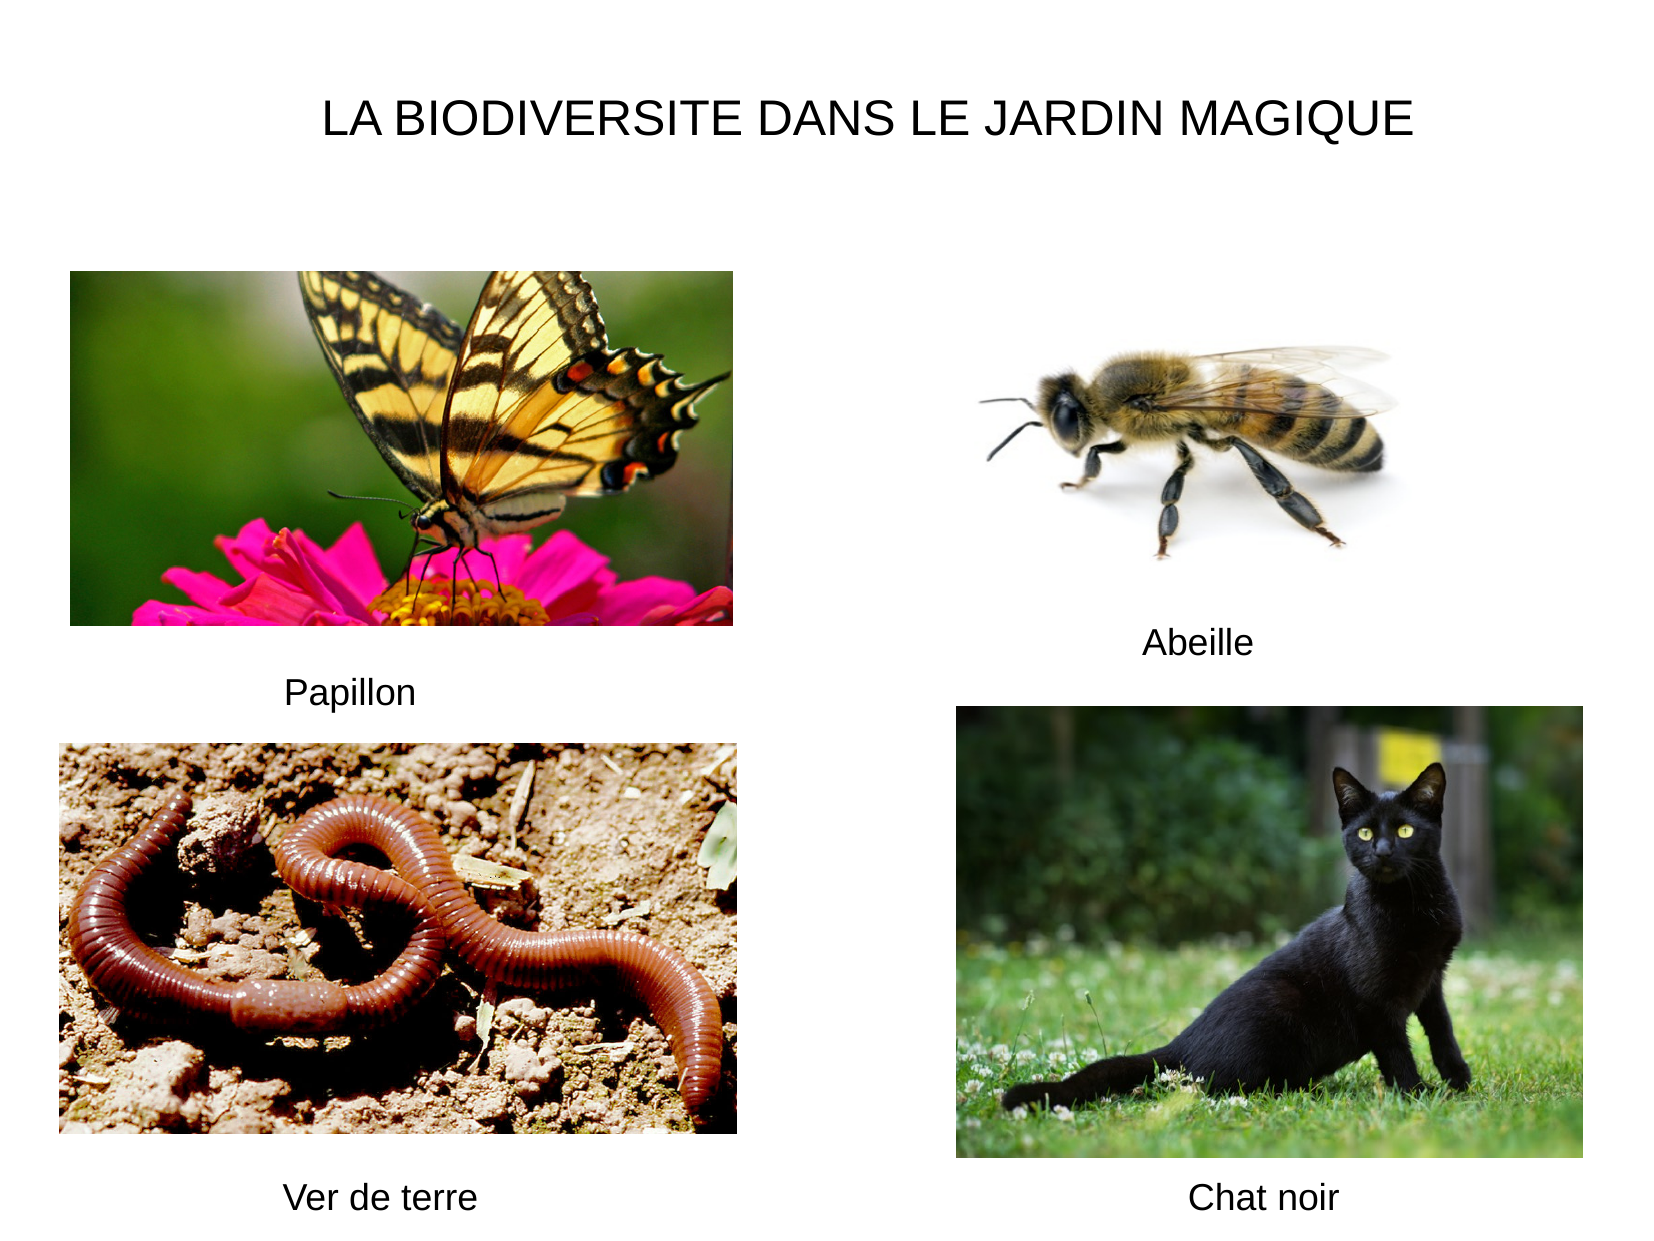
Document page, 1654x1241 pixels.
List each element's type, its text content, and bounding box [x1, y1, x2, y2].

text_box LA BIODIVERSITE DANS LE JARDIN MAGIQUE [82, 82, 1630, 154]
picture [59, 743, 737, 1134]
picture [70, 271, 733, 626]
text_box Abeille [980, 614, 1489, 672]
text_box Chat noir [921, 1169, 1583, 1227]
text_box Papillon [59, 663, 745, 721]
picture [956, 707, 1583, 1158]
text_box Ver de terre [47, 1169, 745, 1227]
picture [909, 271, 1524, 591]
